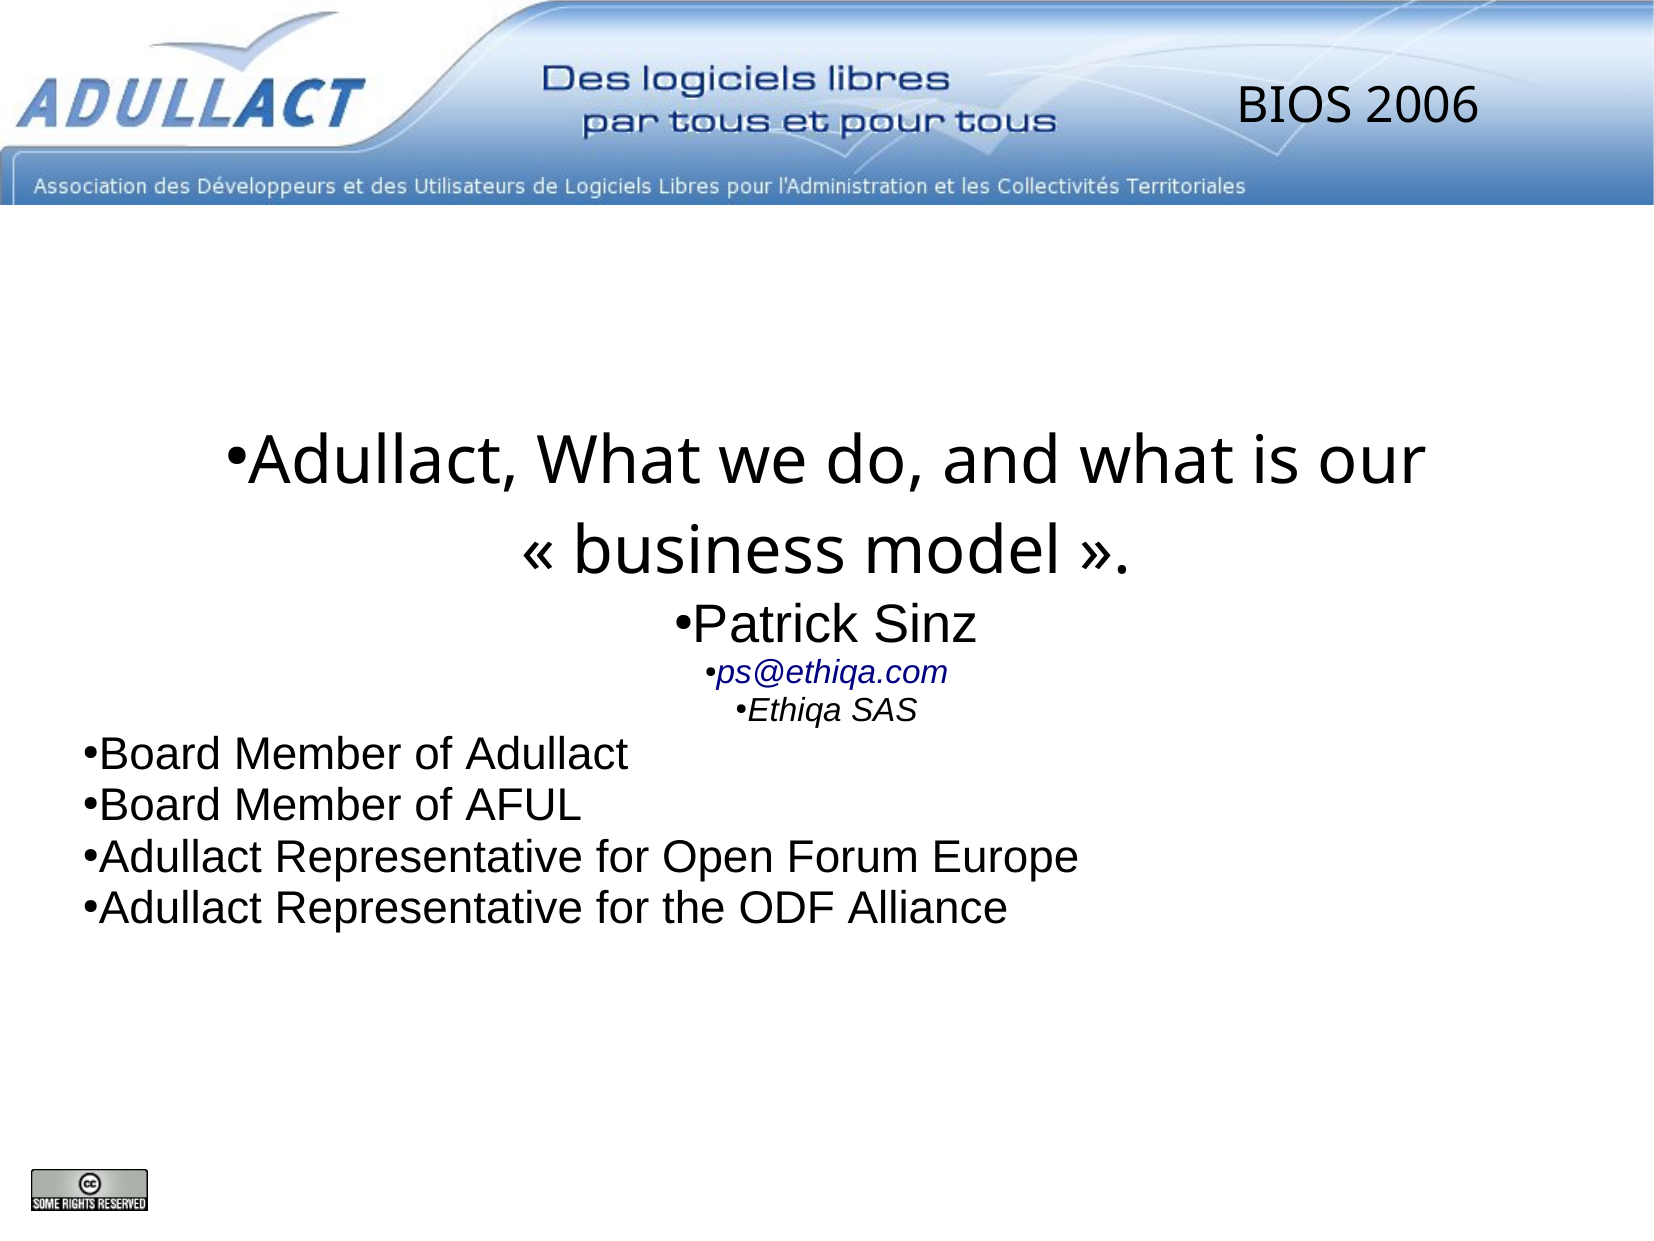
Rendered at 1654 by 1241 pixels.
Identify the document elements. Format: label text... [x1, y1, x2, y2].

picture [31, 1169, 148, 1211]
title BIOS 2006 [1092, 36, 1625, 170]
picture [0, 0, 1654, 205]
subtitle Adullact, What we do, and what is our « business model ». Patrick Sinz ps@ethiqa.com Ethiqa SAS Board Member of Adullact Board Member of AFUL Adullact Representative for Open Forum Europe Adullact Representative for the ODF Alliance [82, 236, 1571, 1109]
